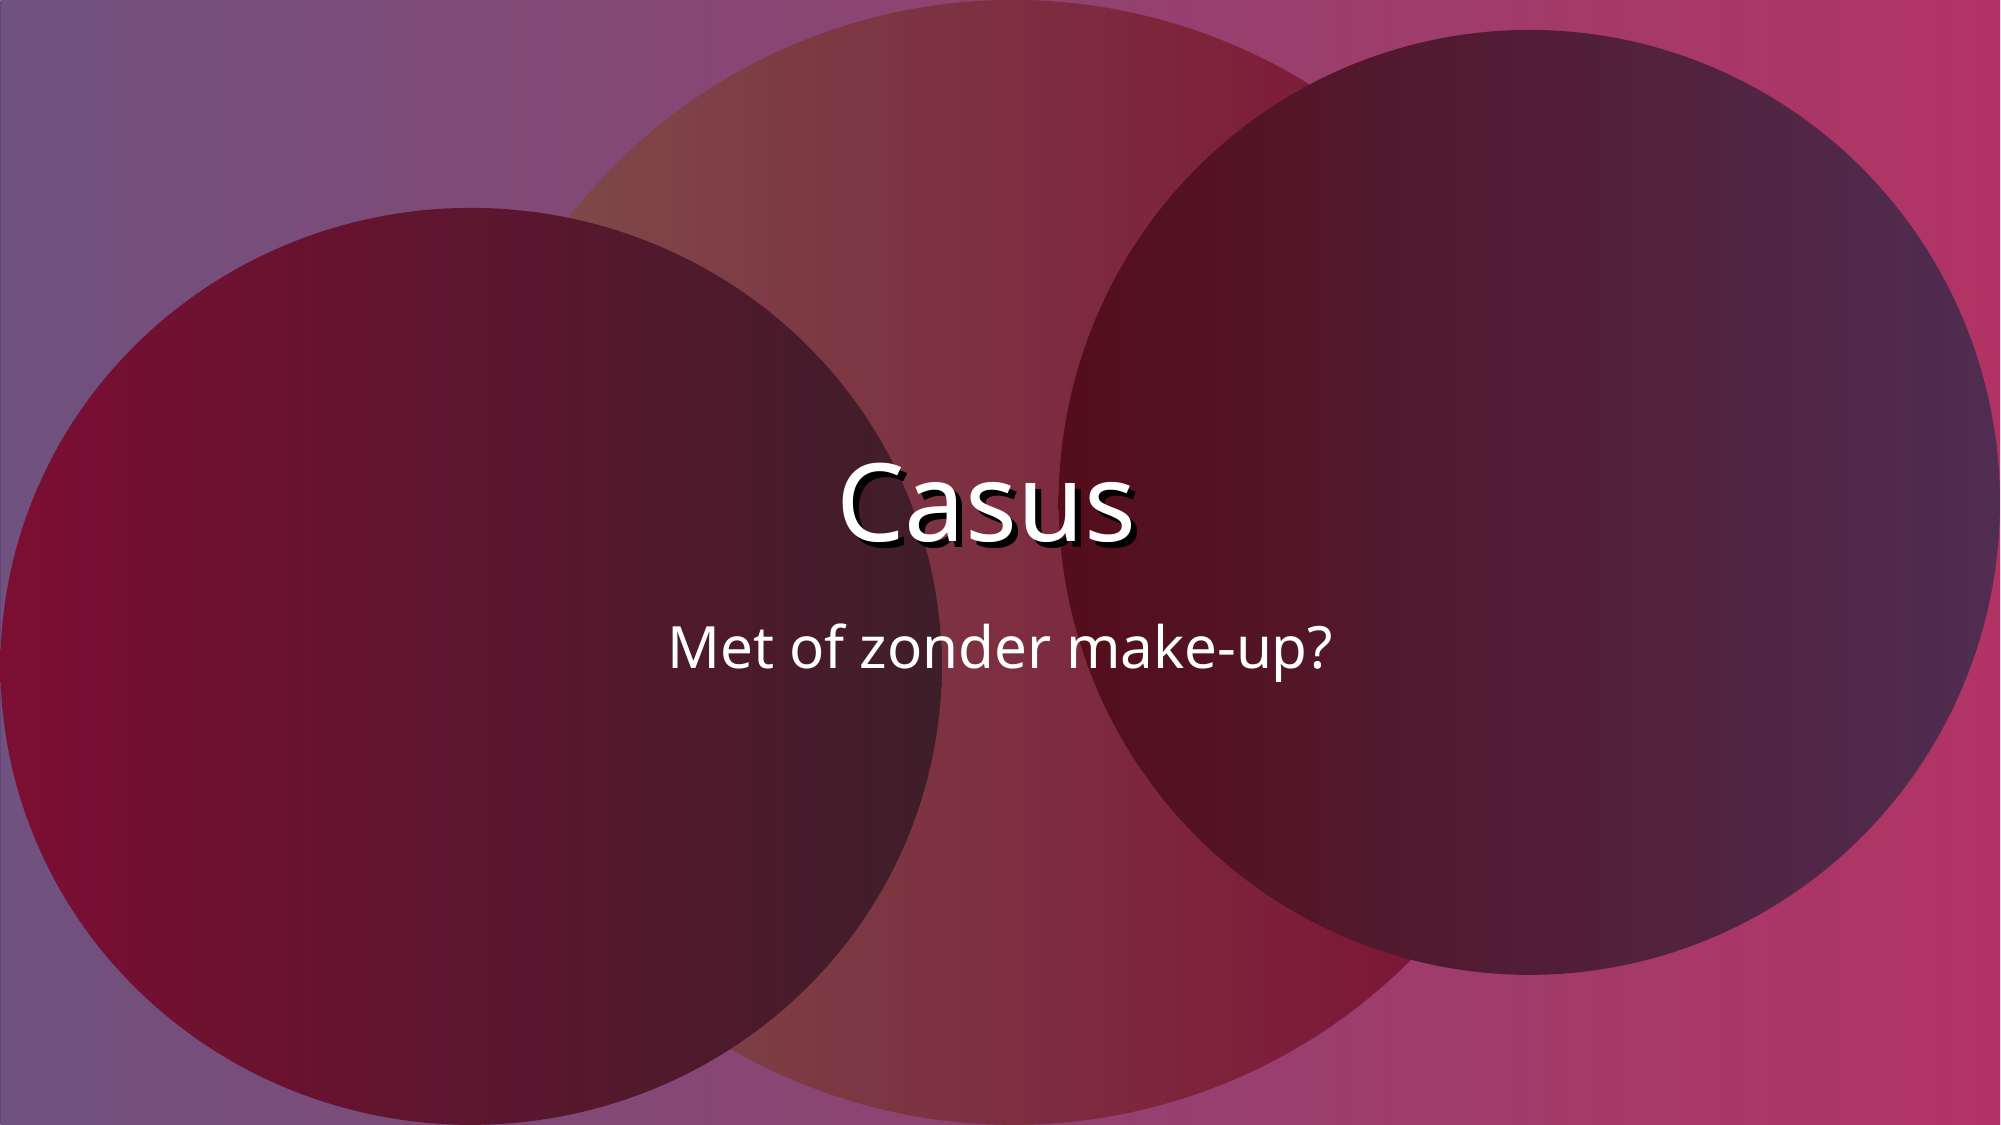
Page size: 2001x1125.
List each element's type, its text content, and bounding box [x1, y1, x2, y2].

title Casus [250, 184, 1751, 576]
list Met of zonder make-up? [250, 590, 1751, 993]
